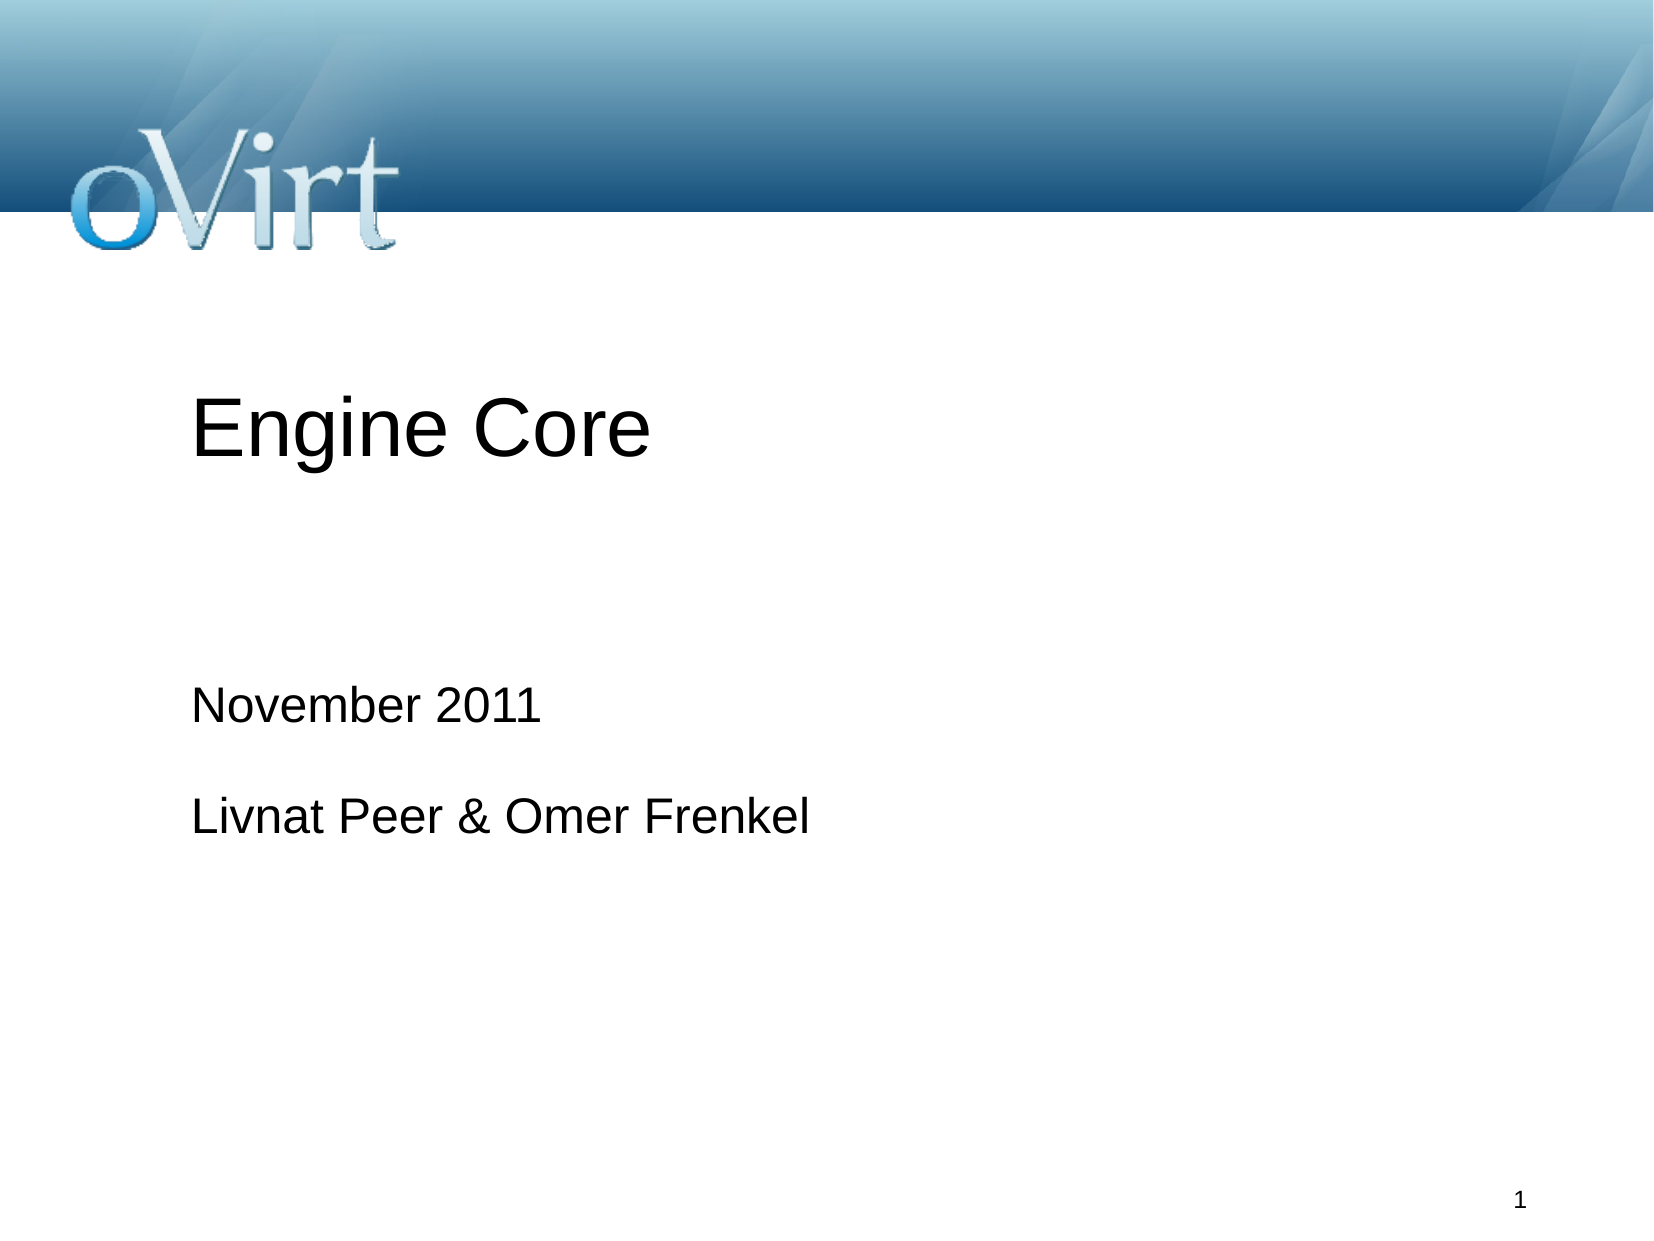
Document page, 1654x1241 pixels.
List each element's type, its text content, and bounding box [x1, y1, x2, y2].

picture [0, 0, 1654, 250]
text_box November 2011 Livnat Peer & Omer Frenkel [176, 669, 1549, 852]
text_box Engine Core [175, 374, 1549, 510]
